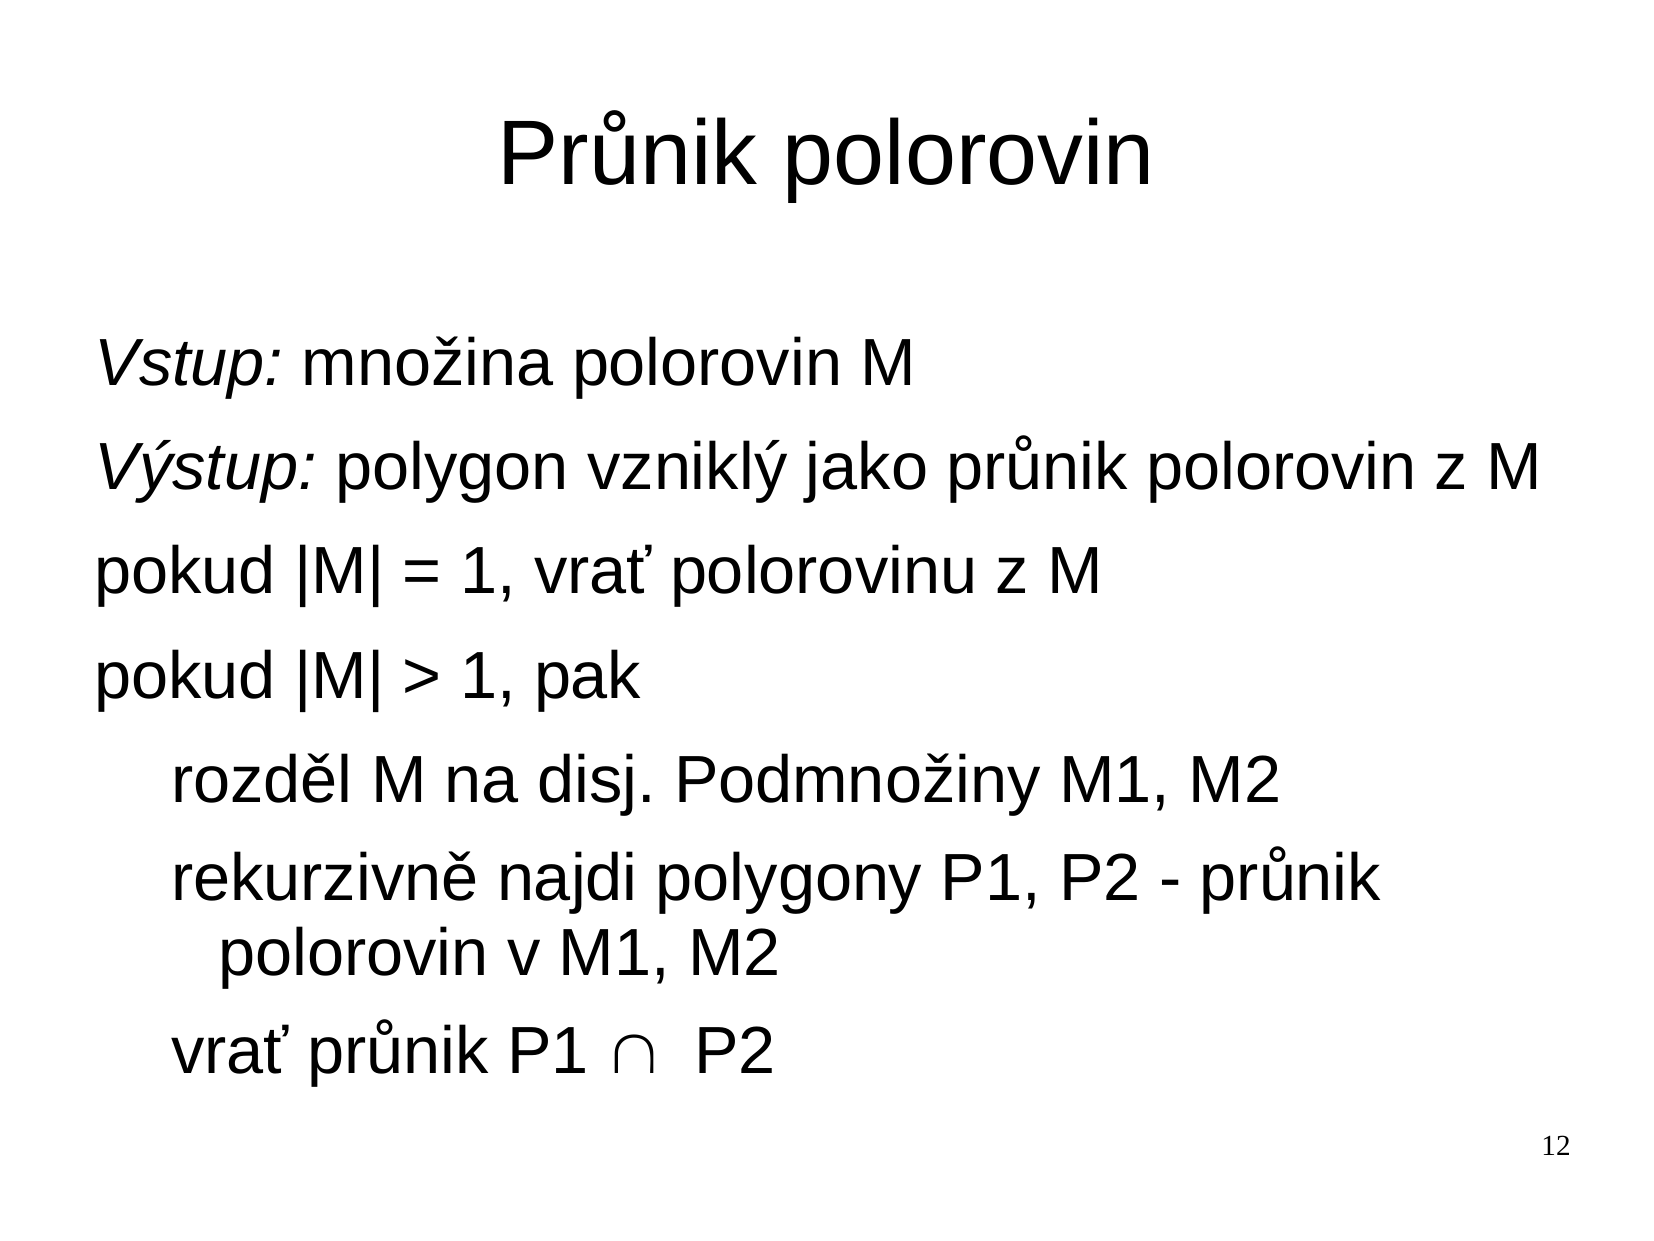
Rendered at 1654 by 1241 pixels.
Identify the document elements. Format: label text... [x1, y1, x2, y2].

list Vstup: množina polorovin M Výstup: polygon vzniklý jako průnik polorovin z M pokud |M| = 1, vrať polorovinu z M pokud |M| > 1, pak rozděl M na disj. Podmnožiny M1, M2 rekurzivně najdi polygony P1, P2 - průnik polorovin v M1, M2 vrať průnik P1  P2 [76, 324, 1565, 1096]
title Průnik polorovin [82, 56, 1571, 250]
